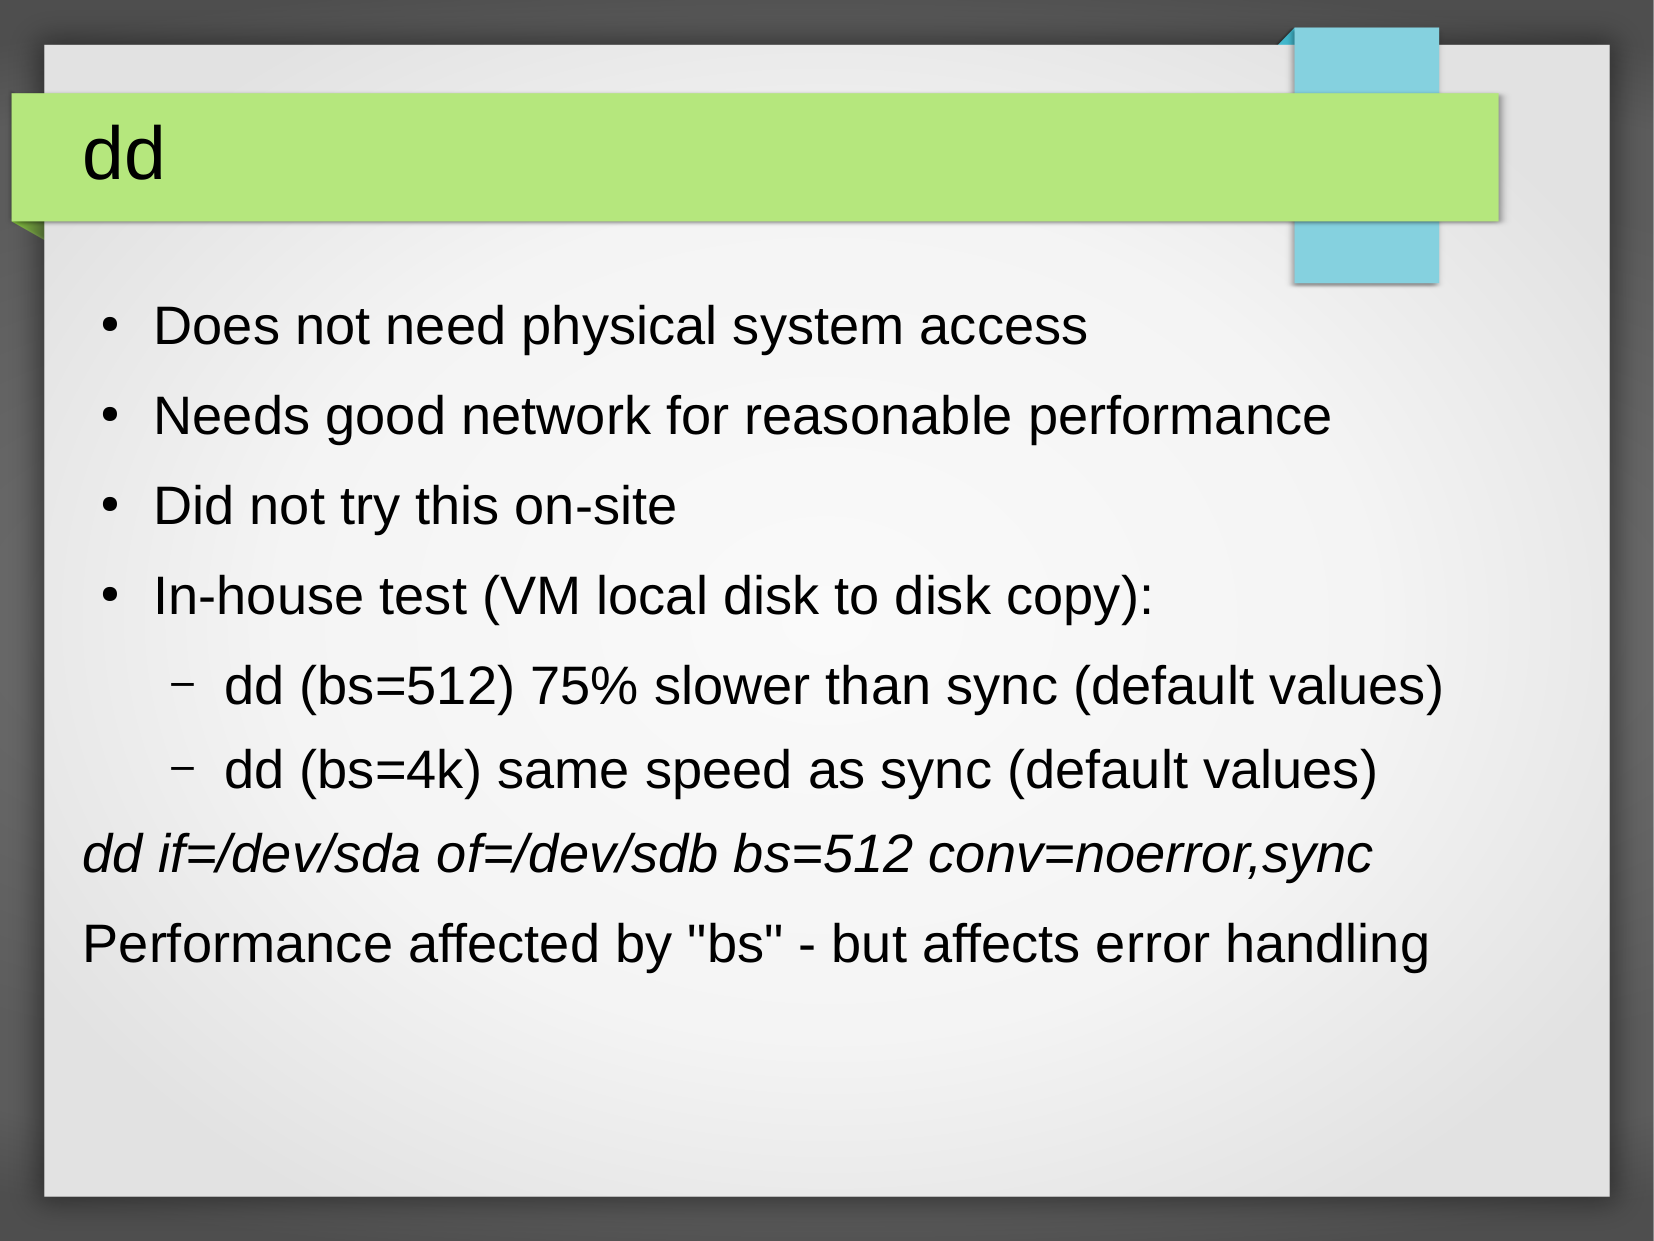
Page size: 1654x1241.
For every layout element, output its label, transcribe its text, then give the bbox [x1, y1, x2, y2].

title dd [82, 94, 1264, 213]
picture [0, 0, 1654, 1241]
list Does not need physical system access Needs good network for reasonable performance Did not try this on-site In-house test (VM local disk to disk copy): dd (bs=512) 75% slower than sync (default values) dd (bs=4k) same speed as sync (default values) dd if=/dev/sda of=/dev/sdb bs=512 conv=noerror,sync Performance affected by "bs" - but affects error handling [82, 295, 1571, 1015]
